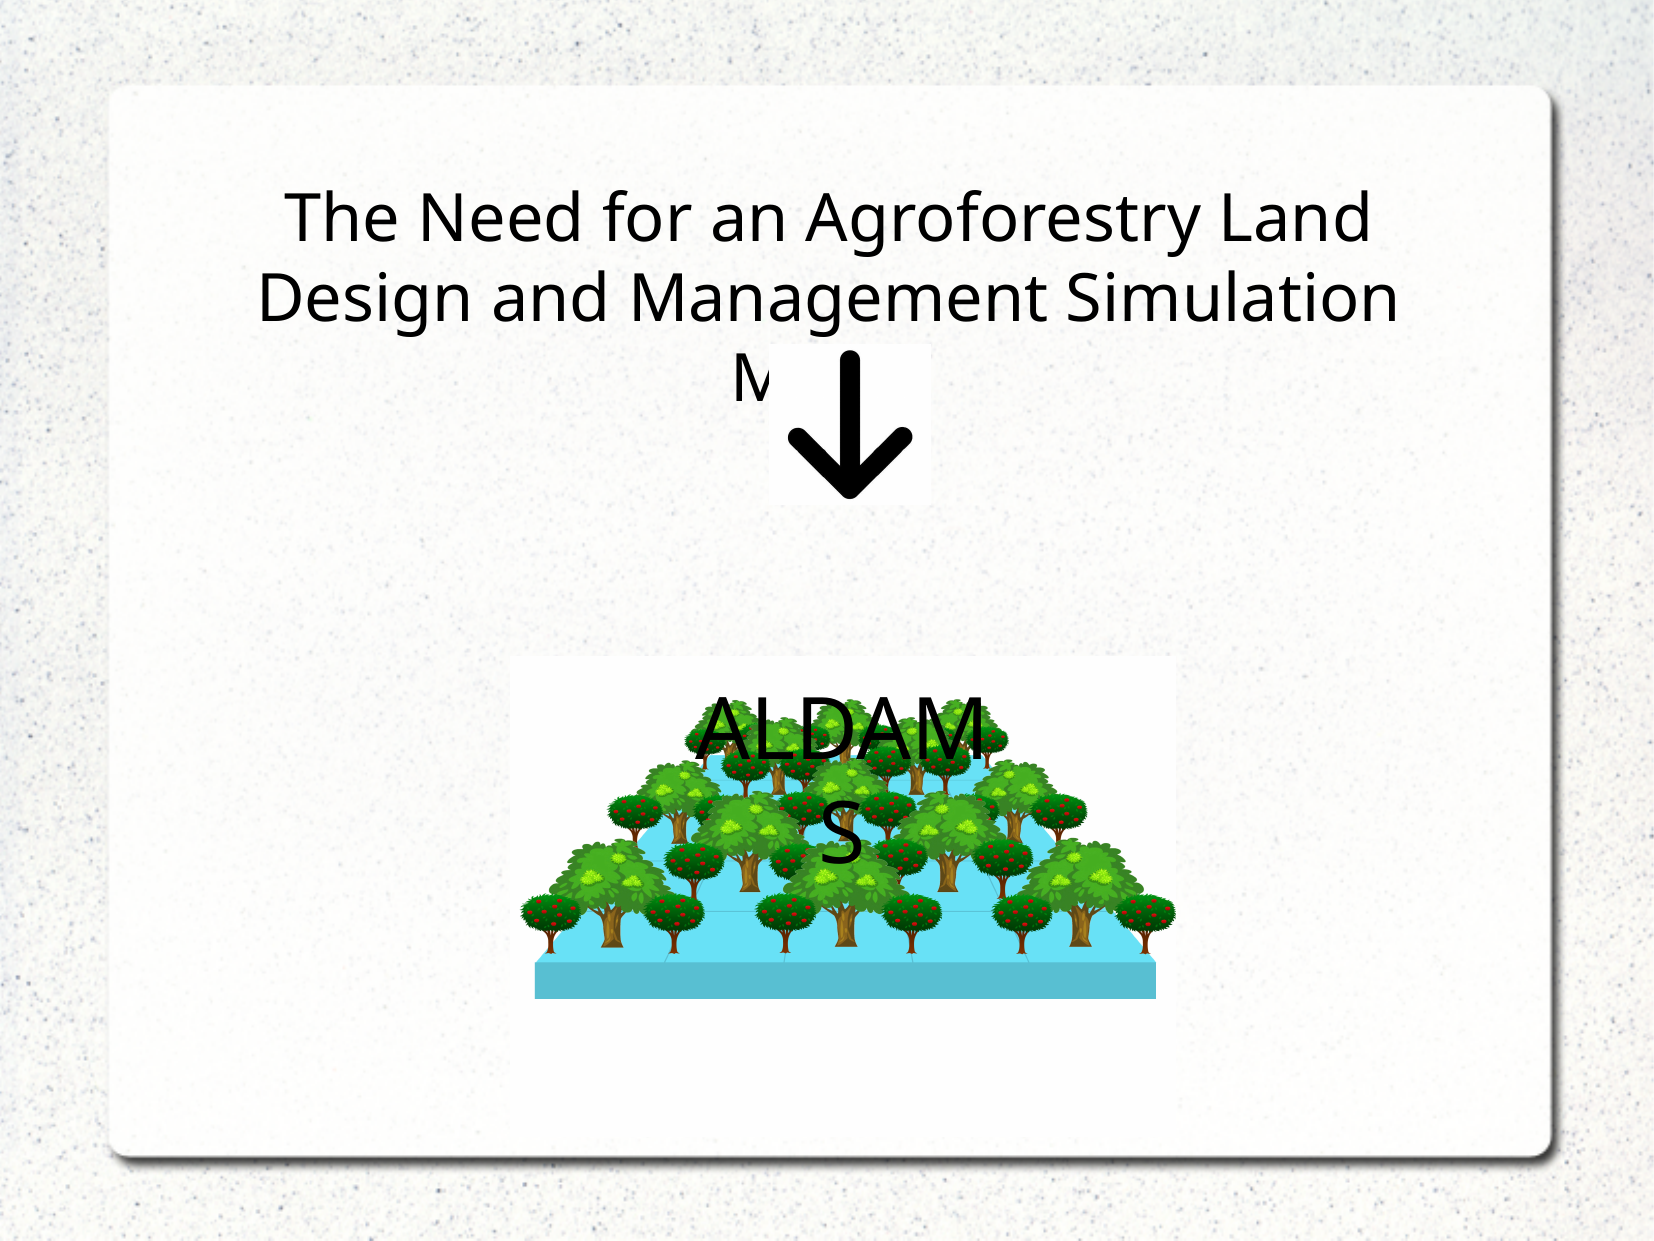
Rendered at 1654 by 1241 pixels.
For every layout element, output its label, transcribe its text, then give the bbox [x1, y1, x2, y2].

picture [769, 345, 931, 505]
text_box The Need for an Agroforestry Land Design and Management Simulation Model [221, 174, 1437, 466]
picture [510, 656, 1176, 1137]
text_box ALDAMS [679, 570, 1006, 674]
